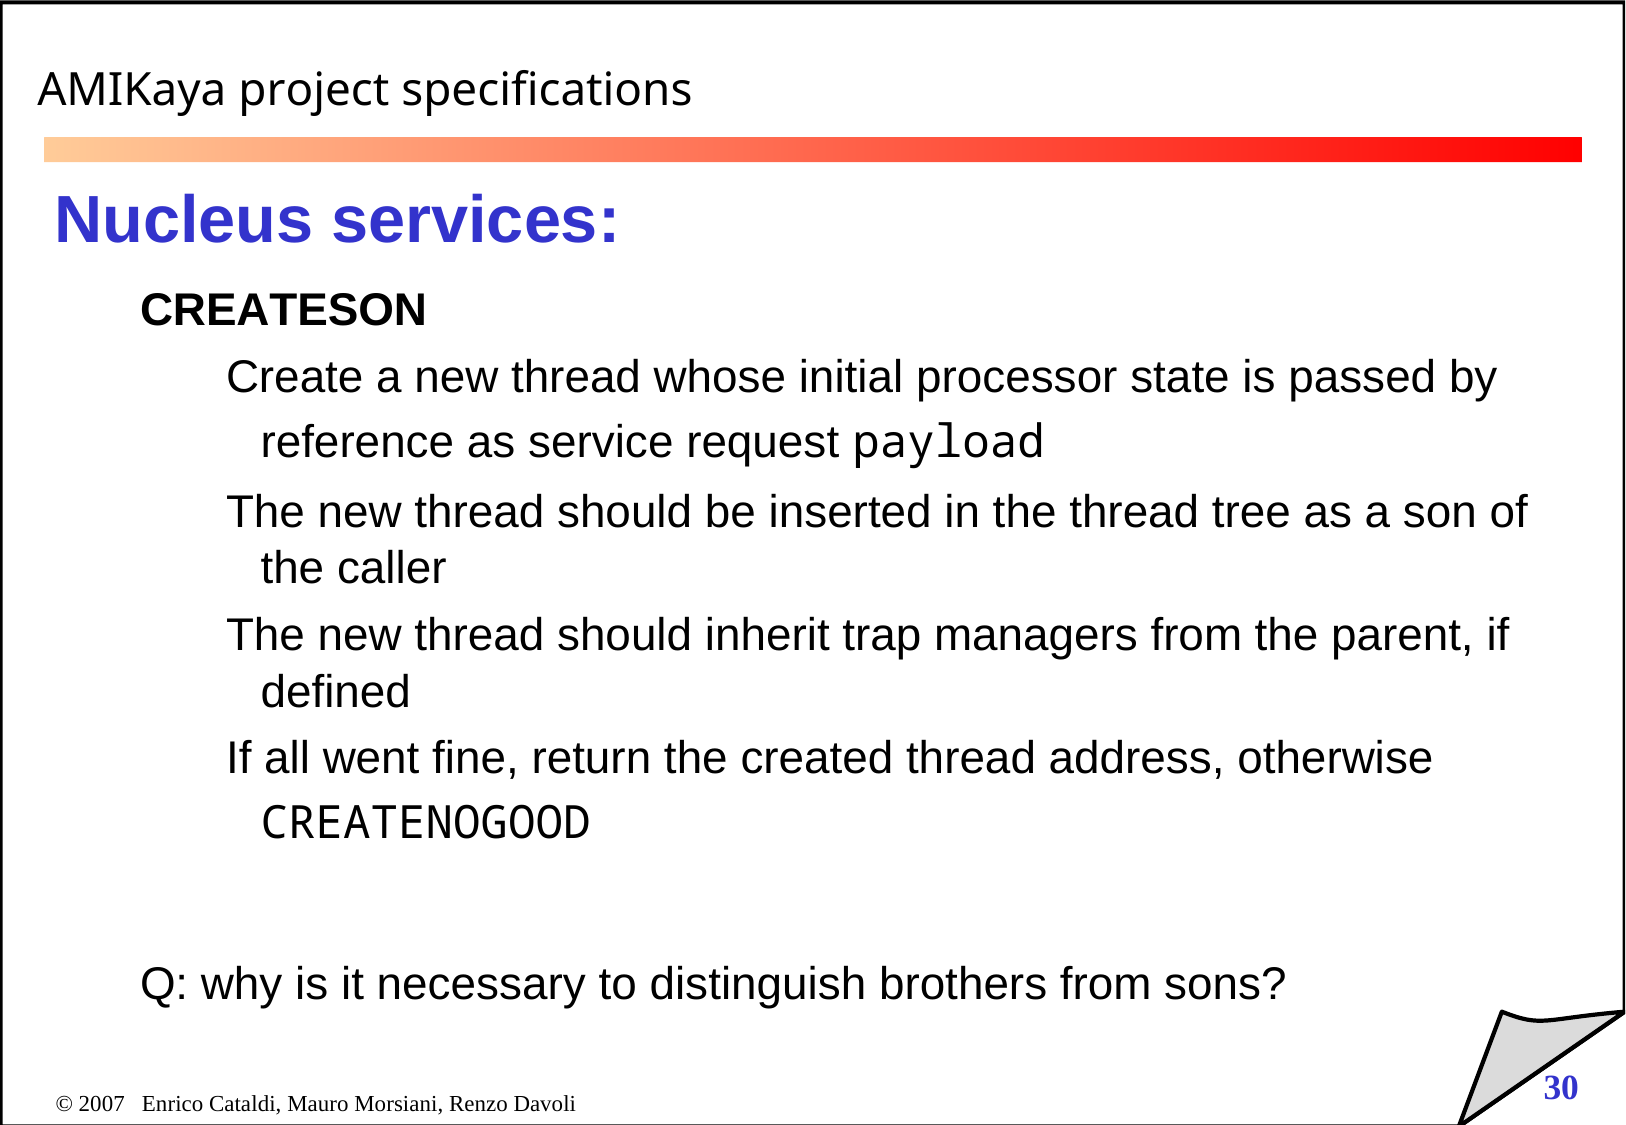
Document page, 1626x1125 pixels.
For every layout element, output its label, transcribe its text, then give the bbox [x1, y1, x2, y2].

list Nucleus services: CREATESON Create a new thread whose initial processor state is passed by reference as service request payload The new thread should be inserted in the thread tree as a son of the caller The new thread should inherit trap managers from the parent, if defined If all went fine, return the created thread address, otherwise CREATENOGOOD Q: why is it necessary to distinguish brothers from sons? [54, 187, 1571, 1047]
title AMIKaya project specifications [37, 44, 1587, 131]
